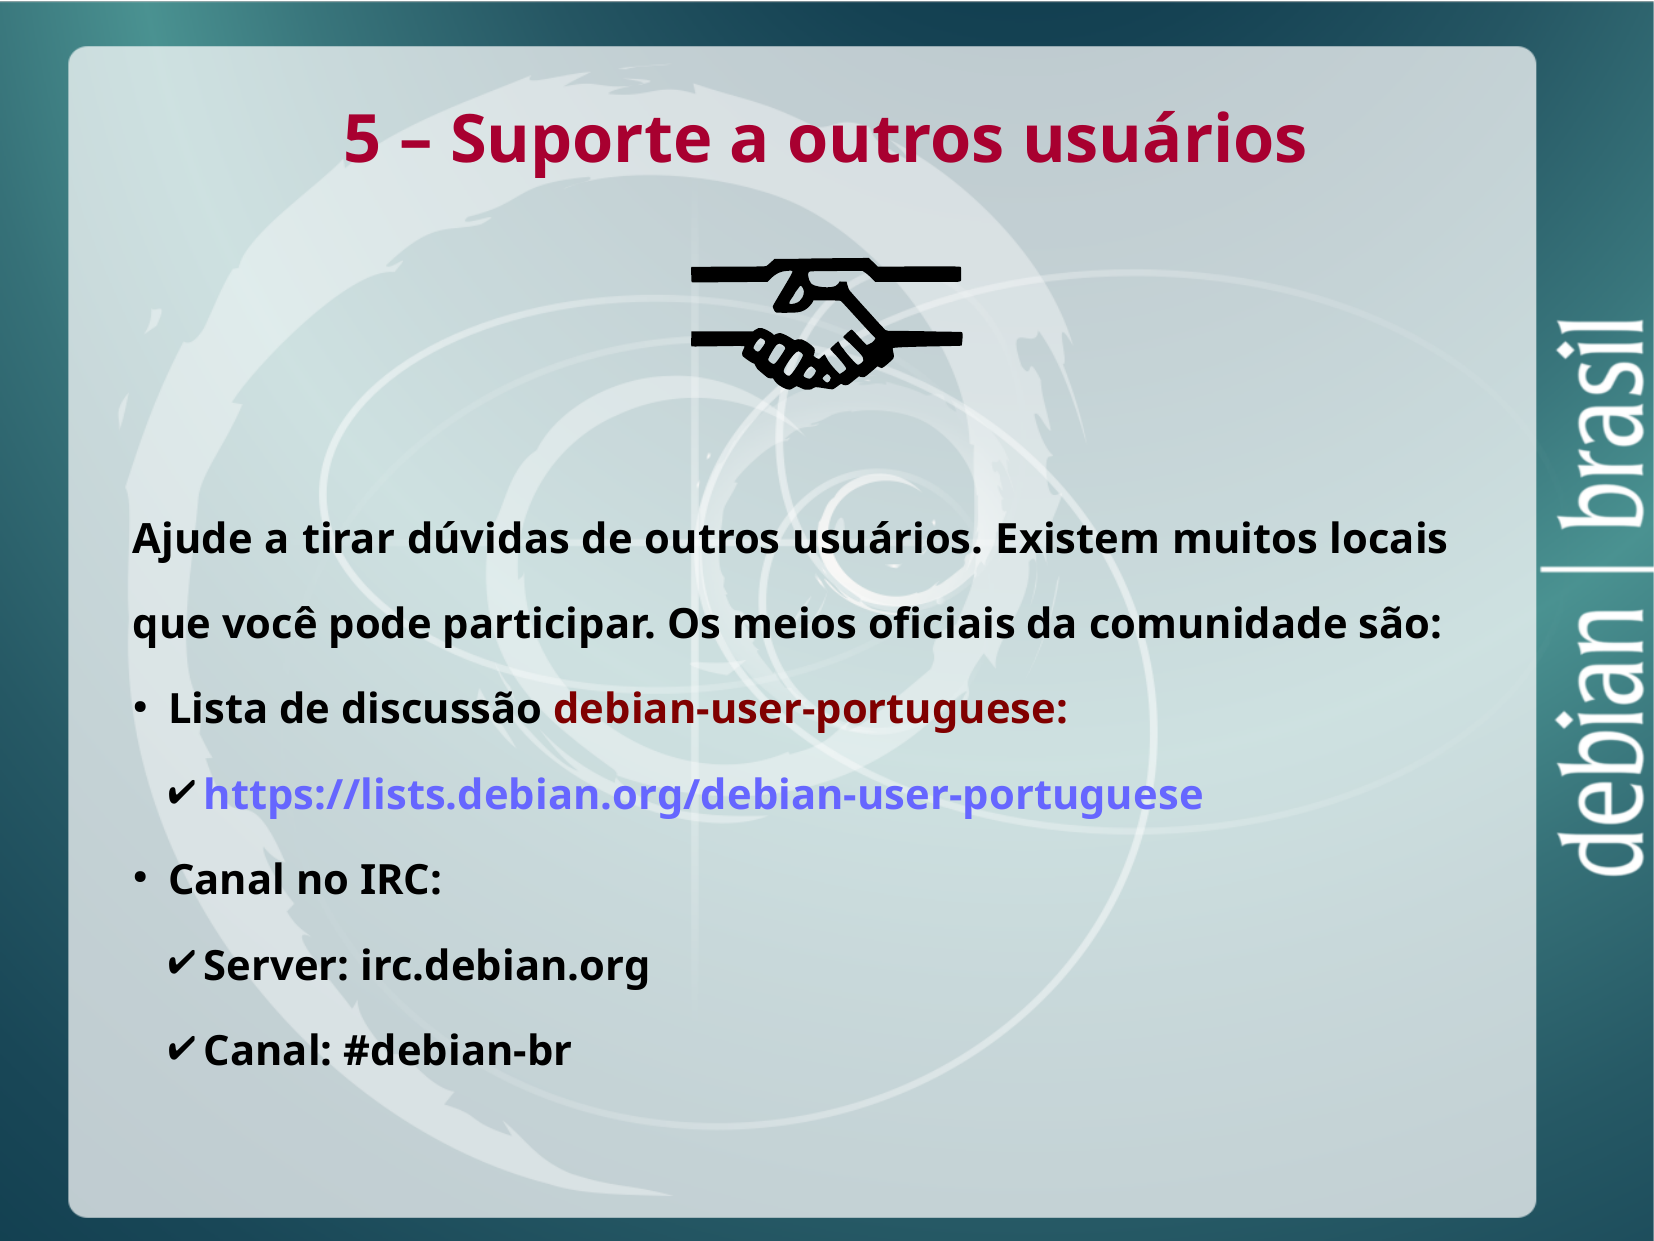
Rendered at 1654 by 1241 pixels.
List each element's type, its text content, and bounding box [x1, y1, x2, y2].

picture [0, 0, 1654, 1241]
text_box Ajude a tirar dúvidas de outros usuários. Existem muitos locais que você pode participar. Os meios oficiais da comunidade são: Lista de discussão debian-user-portuguese: https://lists.debian.org/debian-user-portuguese Canal no IRC: Server: irc.debian.org Canal: #debian-br [118, 472, 1477, 1241]
text_box 5 – Suporte a outros usuários [329, 83, 1325, 225]
